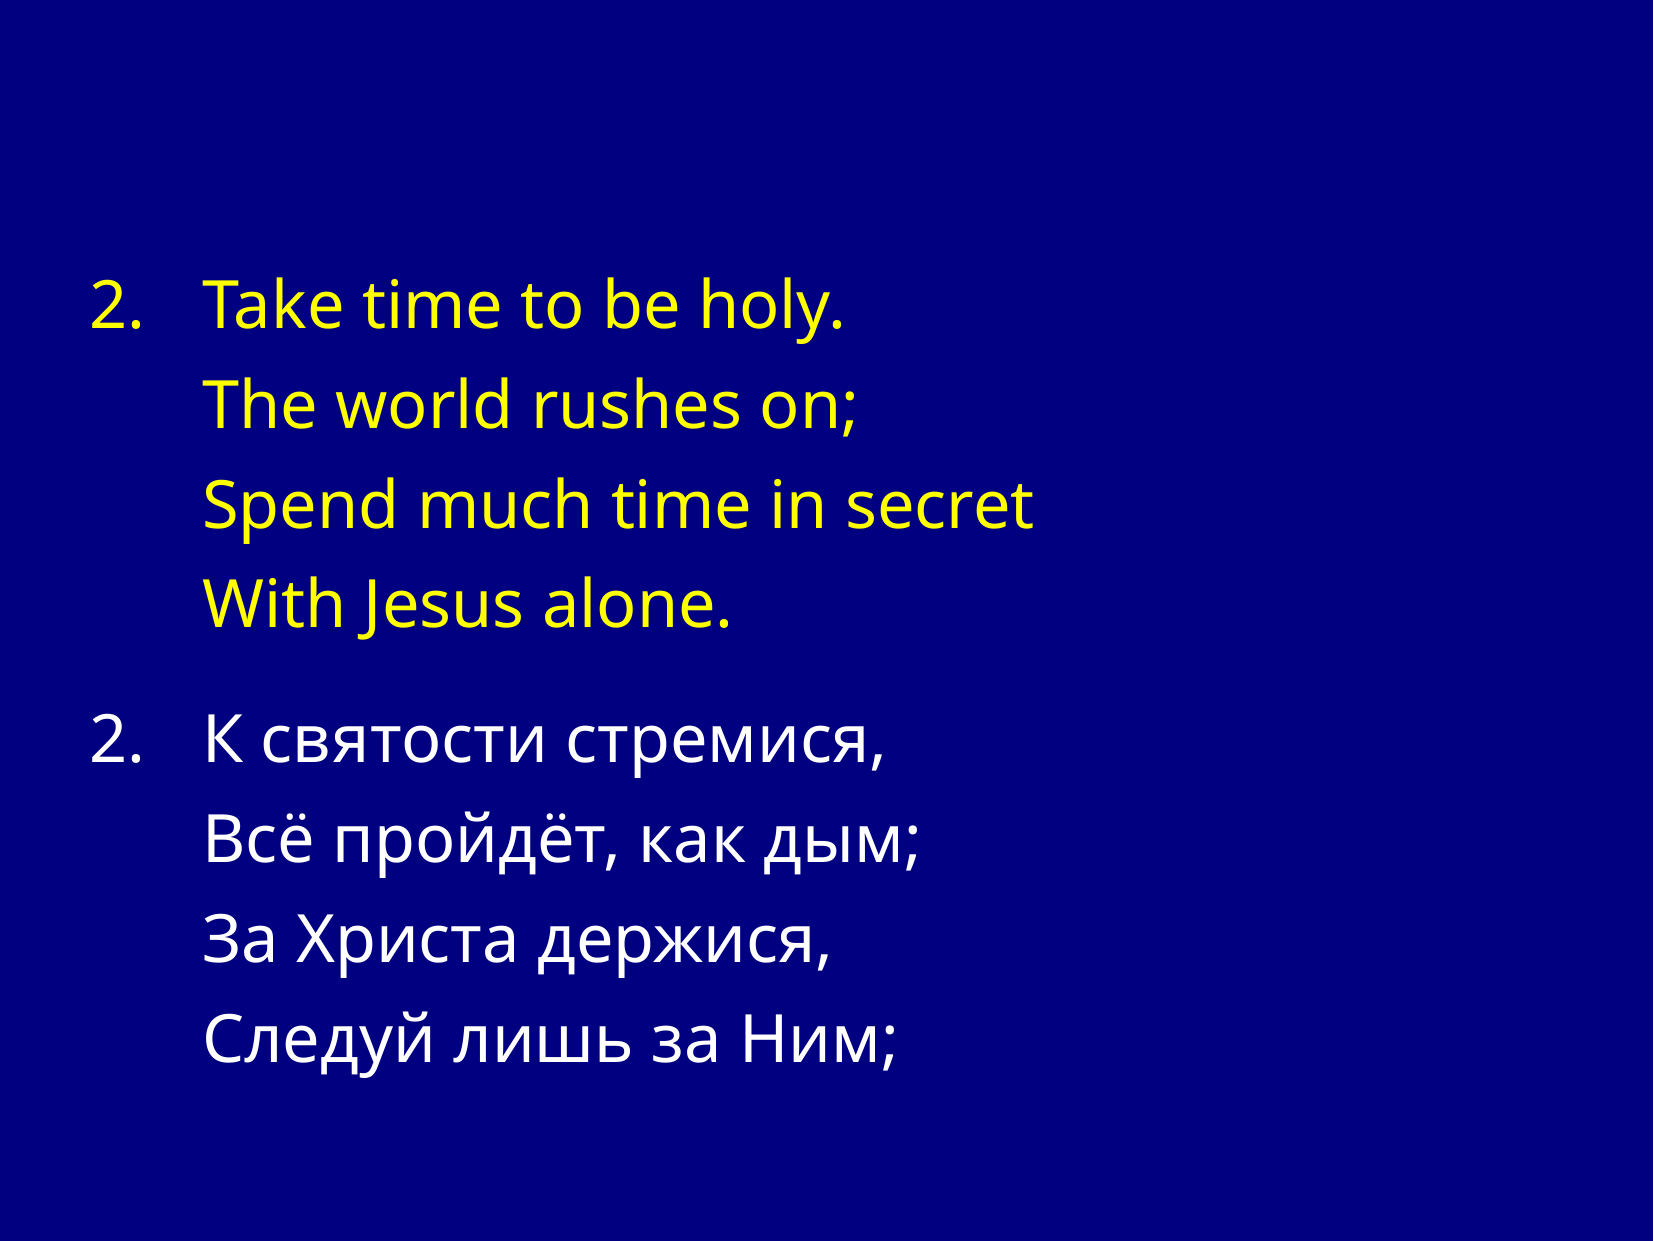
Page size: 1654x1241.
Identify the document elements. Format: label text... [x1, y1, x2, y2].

text_box 2. К святости стремися, Всё пройдёт, как дым; За Христа держися, Следуй лишь за Ним; [75, 675, 1576, 1163]
text_box 2. Take time to be holy. The world rushes on; Spend much time in secret With Jesus alone. [75, 150, 1576, 638]
